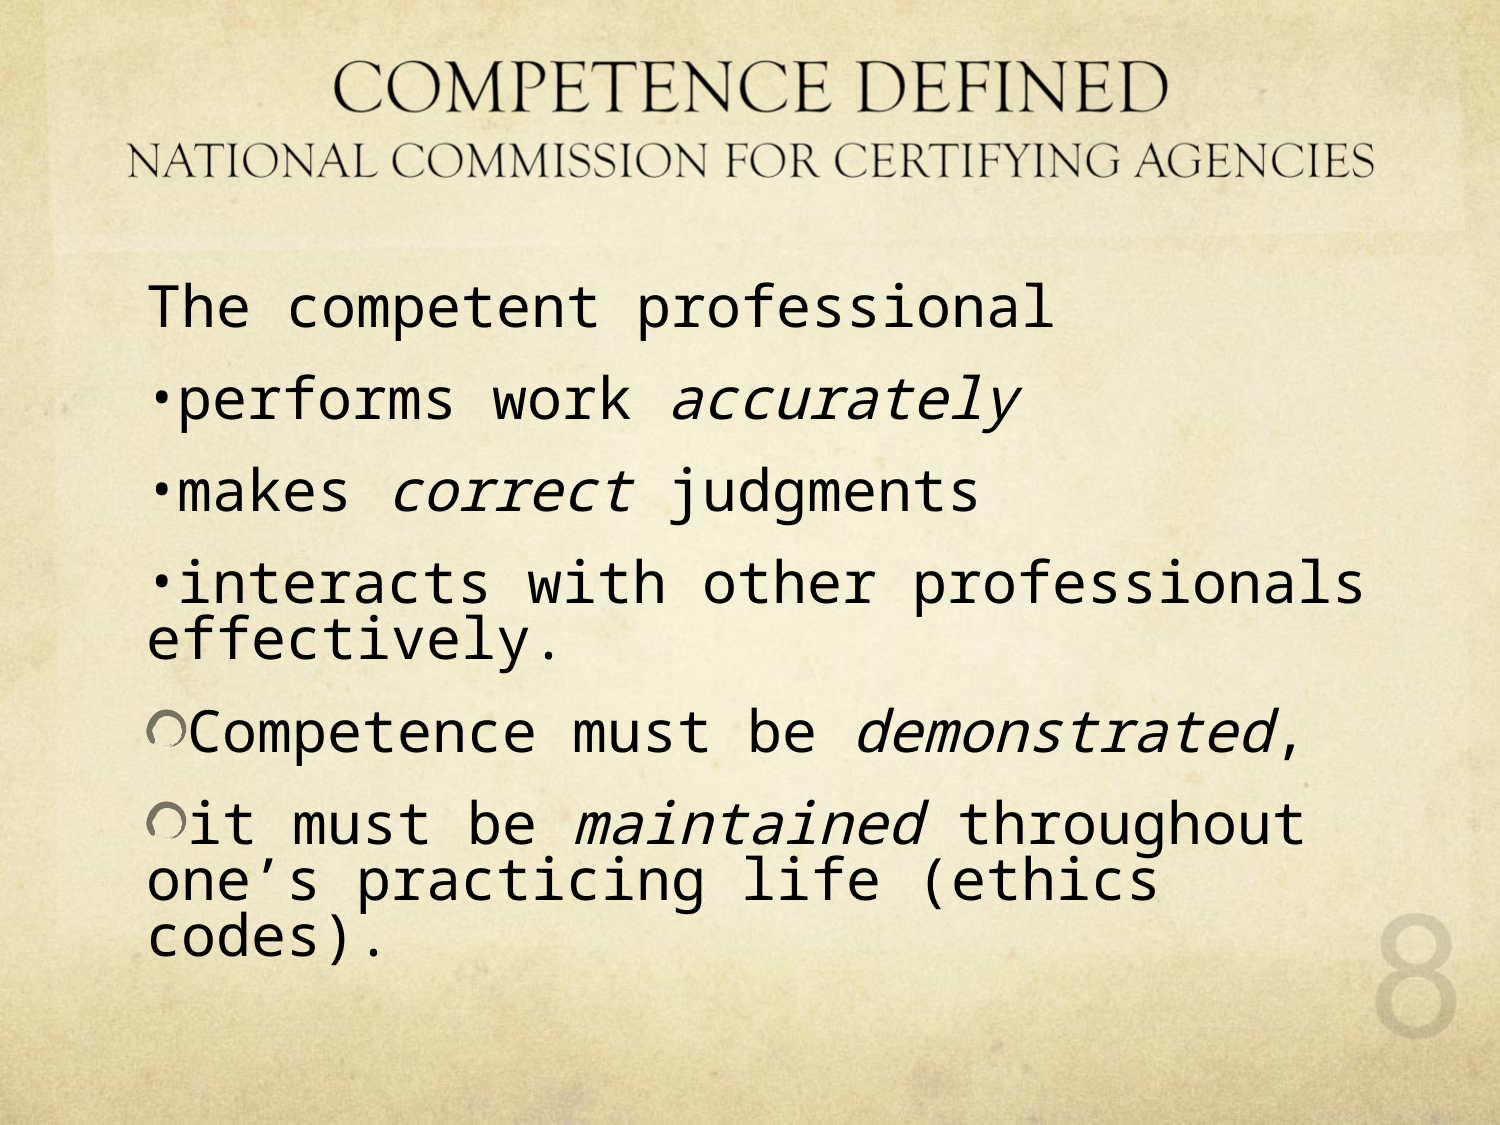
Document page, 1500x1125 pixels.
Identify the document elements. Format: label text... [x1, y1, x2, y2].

text_box [75, 0, 1426, 226]
picture [0, 0, 1500, 1125]
list The competent professional performs work accurately makes correct judgments interacts with other professionals effectively. Competence must be demonstrated, it must be maintained throughout one’s practicing life (ethics codes). [112, 274, 1401, 1125]
